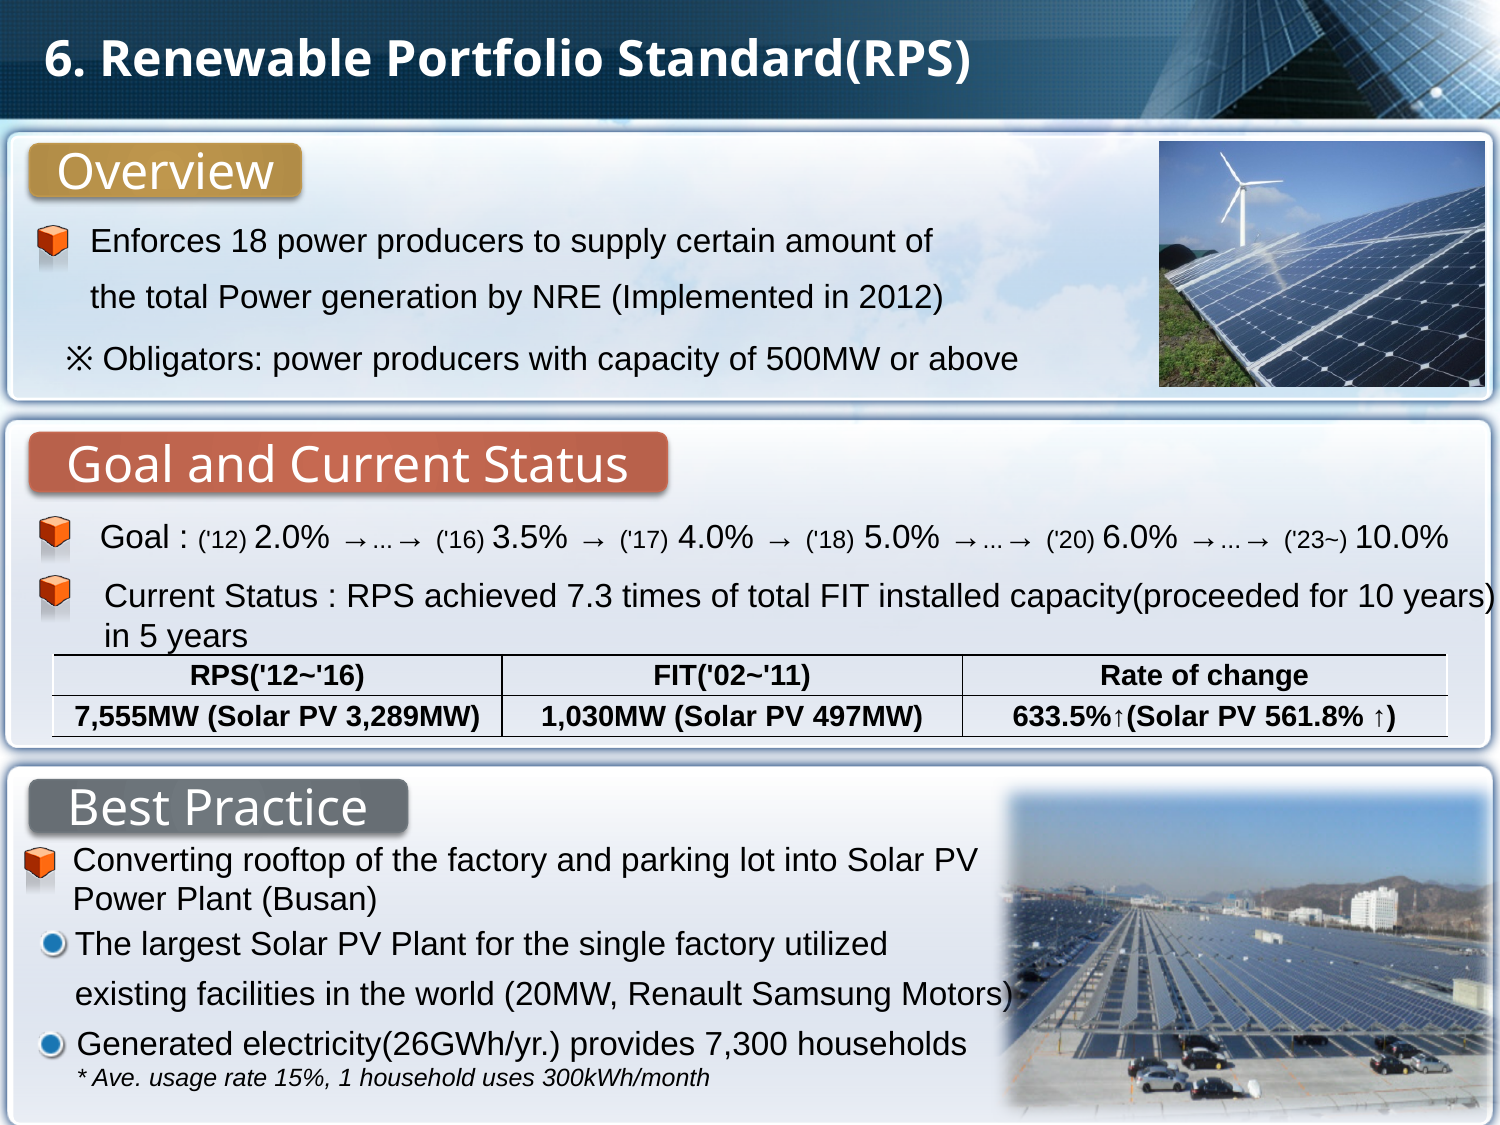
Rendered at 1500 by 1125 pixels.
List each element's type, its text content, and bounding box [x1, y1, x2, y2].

text_box [11, 137, 1489, 400]
picture [31, 499, 77, 635]
text_box 6. Renewable Portfolio Standard(RPS) [29, 19, 1324, 94]
text_box The largest Solar PV Plant for the single factory utilized existing facilities in the world (20MW, Renault Samsung Motors) [60, 914, 991, 1020]
picture [0, 0, 1500, 1125]
table_header Rate of change [963, 656, 1446, 695]
text_box Overview [29, 143, 302, 197]
text_box Goal and Current Status [29, 432, 668, 492]
text_box Converting rooftop of the factory and parking lot into Solar PV Power Plant (Busan) [57, 830, 991, 925]
text_box ※ Obligators: power producers with capacity of 500MW or above [50, 329, 1131, 385]
table_cell 1,030MW (Solar PV 497MW) [503, 696, 962, 736]
text_box [11, 772, 1486, 1124]
text_box Best Practice [29, 779, 408, 833]
text_box [9, 425, 1487, 747]
text_box Goal : ('12) 2.0% →...→ ('16) 3.5% → ('17) 4.0% → ('18) 5.0% →...→ ('20) 6.0% →...→ ('23~) 10.0% [85, 507, 1474, 563]
table_cell 7,555MW (Solar PV 3,289MW) [54, 696, 501, 736]
table_cell 633.5%↑(Solar PV 561.8% ↑) [963, 696, 1446, 736]
table_header RPS('12~'16) [54, 656, 501, 695]
text_box Generated electricity(26GWh/yr.) provides 7,300 households * Ave. usage rate 15%, 1 household uses 300kWh/month [61, 1014, 991, 1099]
table_header FIT('02~'11) [503, 656, 962, 695]
text_box Enforces 18 power producers to supply certain amount of the total Power generation by NRE (Implemented in 2012) [75, 211, 1159, 323]
text_box Current Status : RPS achieved 7.3 times of total FIT installed capacity(proceeded for 10 years) in 5 years [89, 566, 1500, 662]
